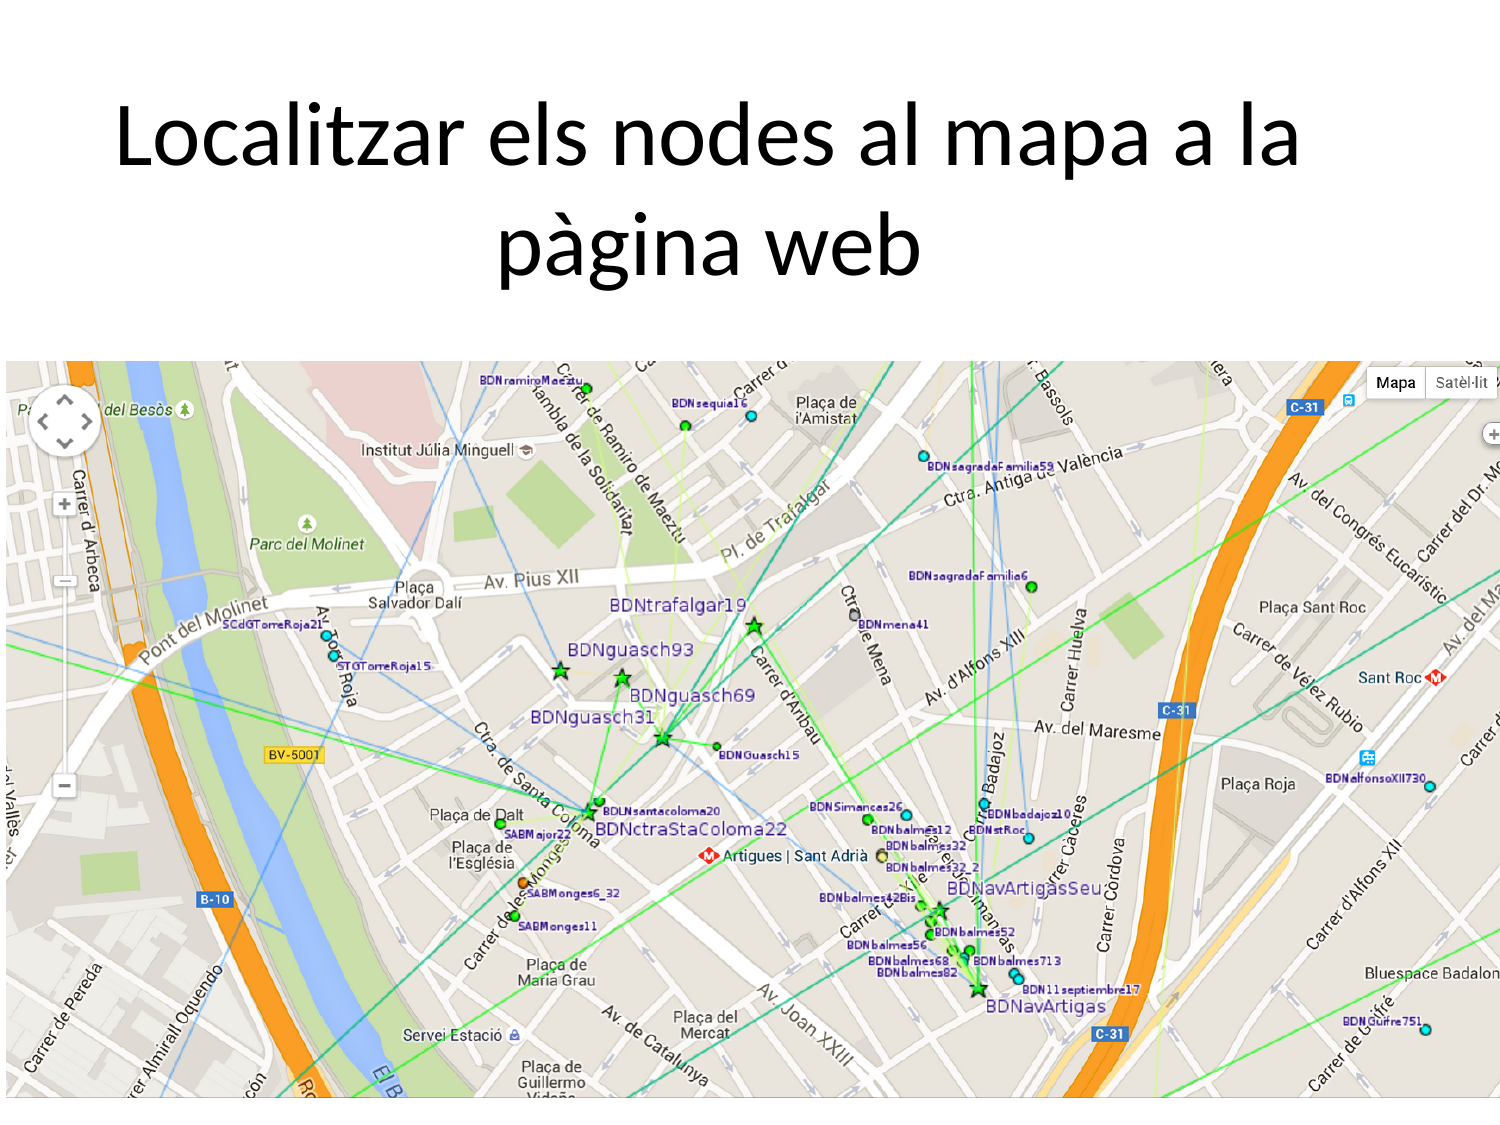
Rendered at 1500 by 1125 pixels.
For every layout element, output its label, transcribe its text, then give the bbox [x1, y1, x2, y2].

text_box Localitzar els nodes al mapa a la pàgina web [77, 66, 1342, 315]
picture [6, 361, 1500, 1098]
